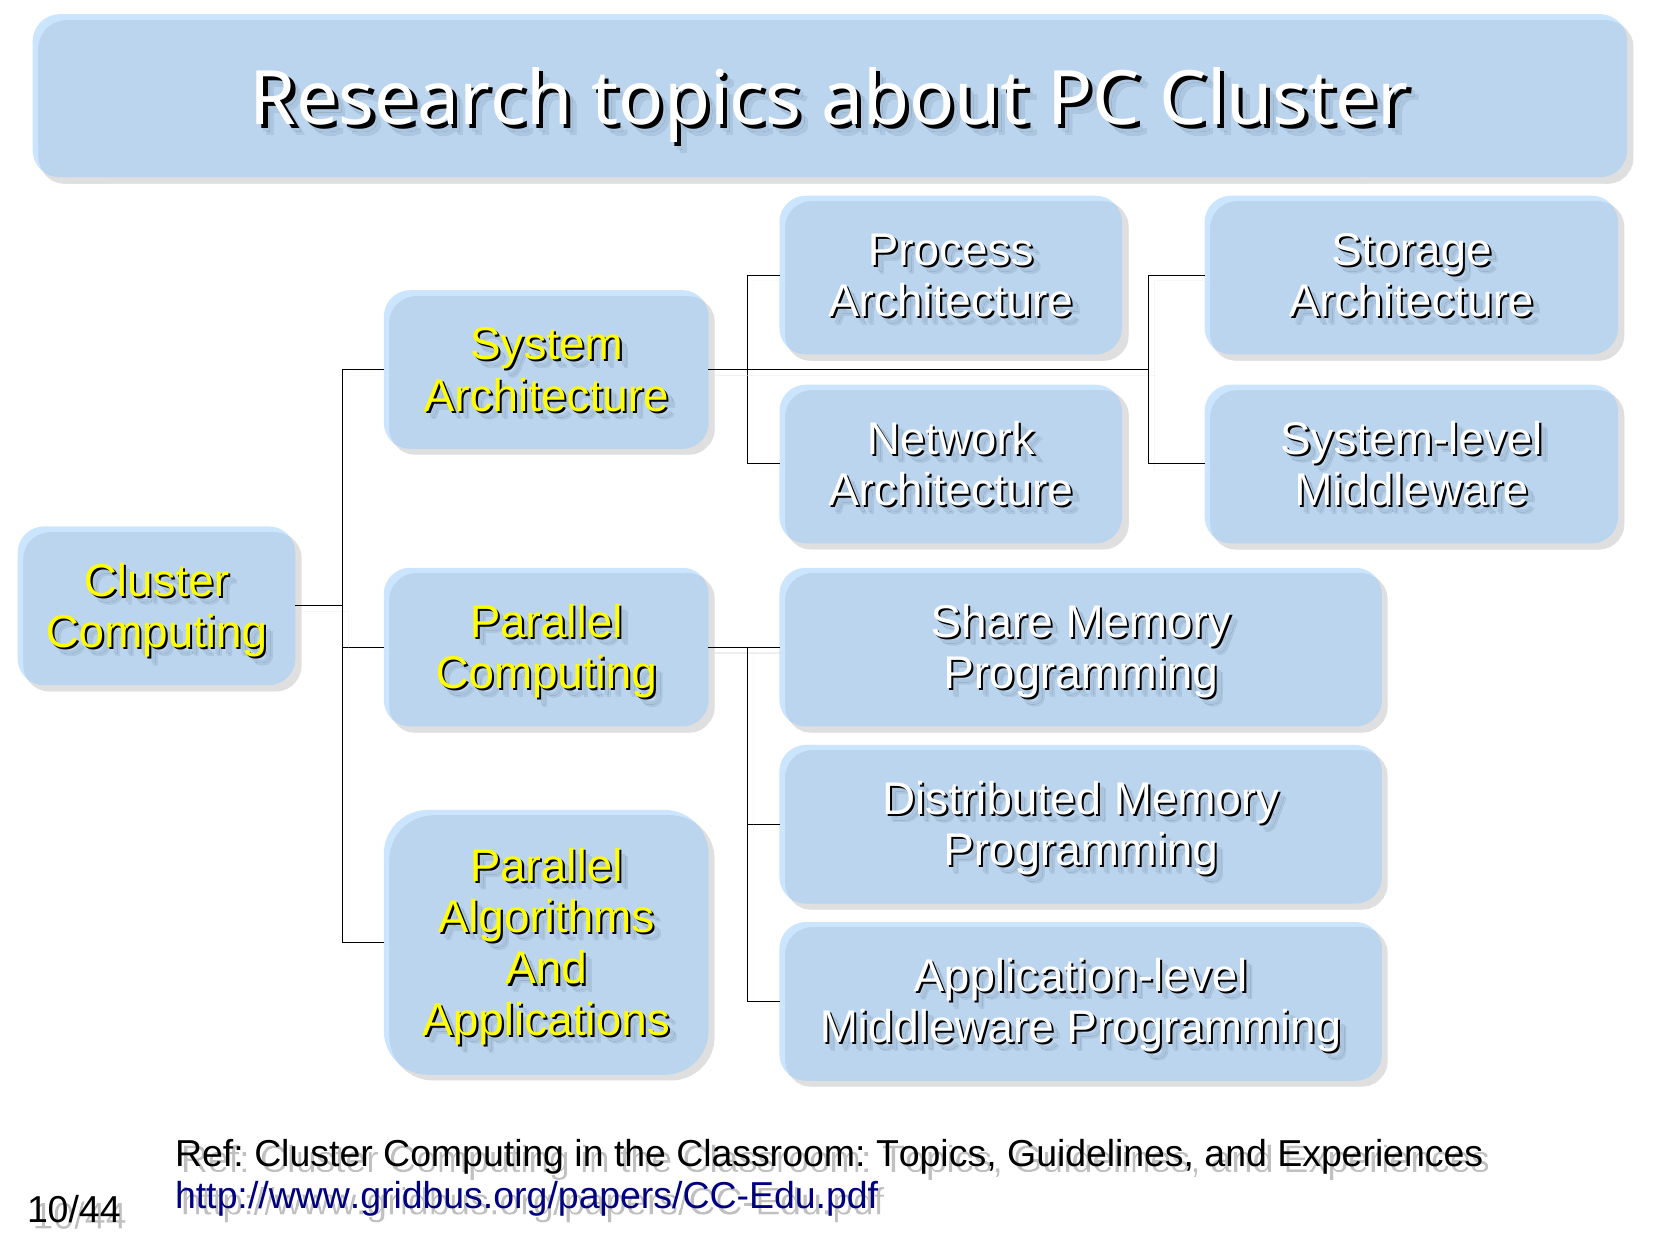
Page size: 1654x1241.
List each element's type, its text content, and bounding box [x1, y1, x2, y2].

text_box Parallel Algorithms And Applications [383, 809, 709, 1075]
text_box Cluster Computing [17, 526, 296, 686]
text_box <編號>/44 [0, 1181, 148, 1239]
text_box System-level Middleware [1204, 384, 1619, 544]
text_box System Architecture [383, 290, 709, 449]
text_box Distributed Memory Programming [779, 744, 1382, 904]
text_box Research topics about PC Cluster [32, 14, 1628, 178]
text_box Storage Architecture [1204, 195, 1619, 355]
text_box Ref: Cluster Computing in the Classroom: Topics, Guidelines, and Experiences http://www.gridbus.org/papers/CC-Edu.pdf [160, 1124, 1625, 1224]
text_box Parallel Computing [383, 567, 709, 727]
text_box Share Memory Programming [779, 567, 1382, 727]
text_box Process Architecture [779, 195, 1123, 355]
text_box Network Architecture [779, 384, 1123, 544]
text_box Application-level Middleware Programming [779, 922, 1382, 1081]
